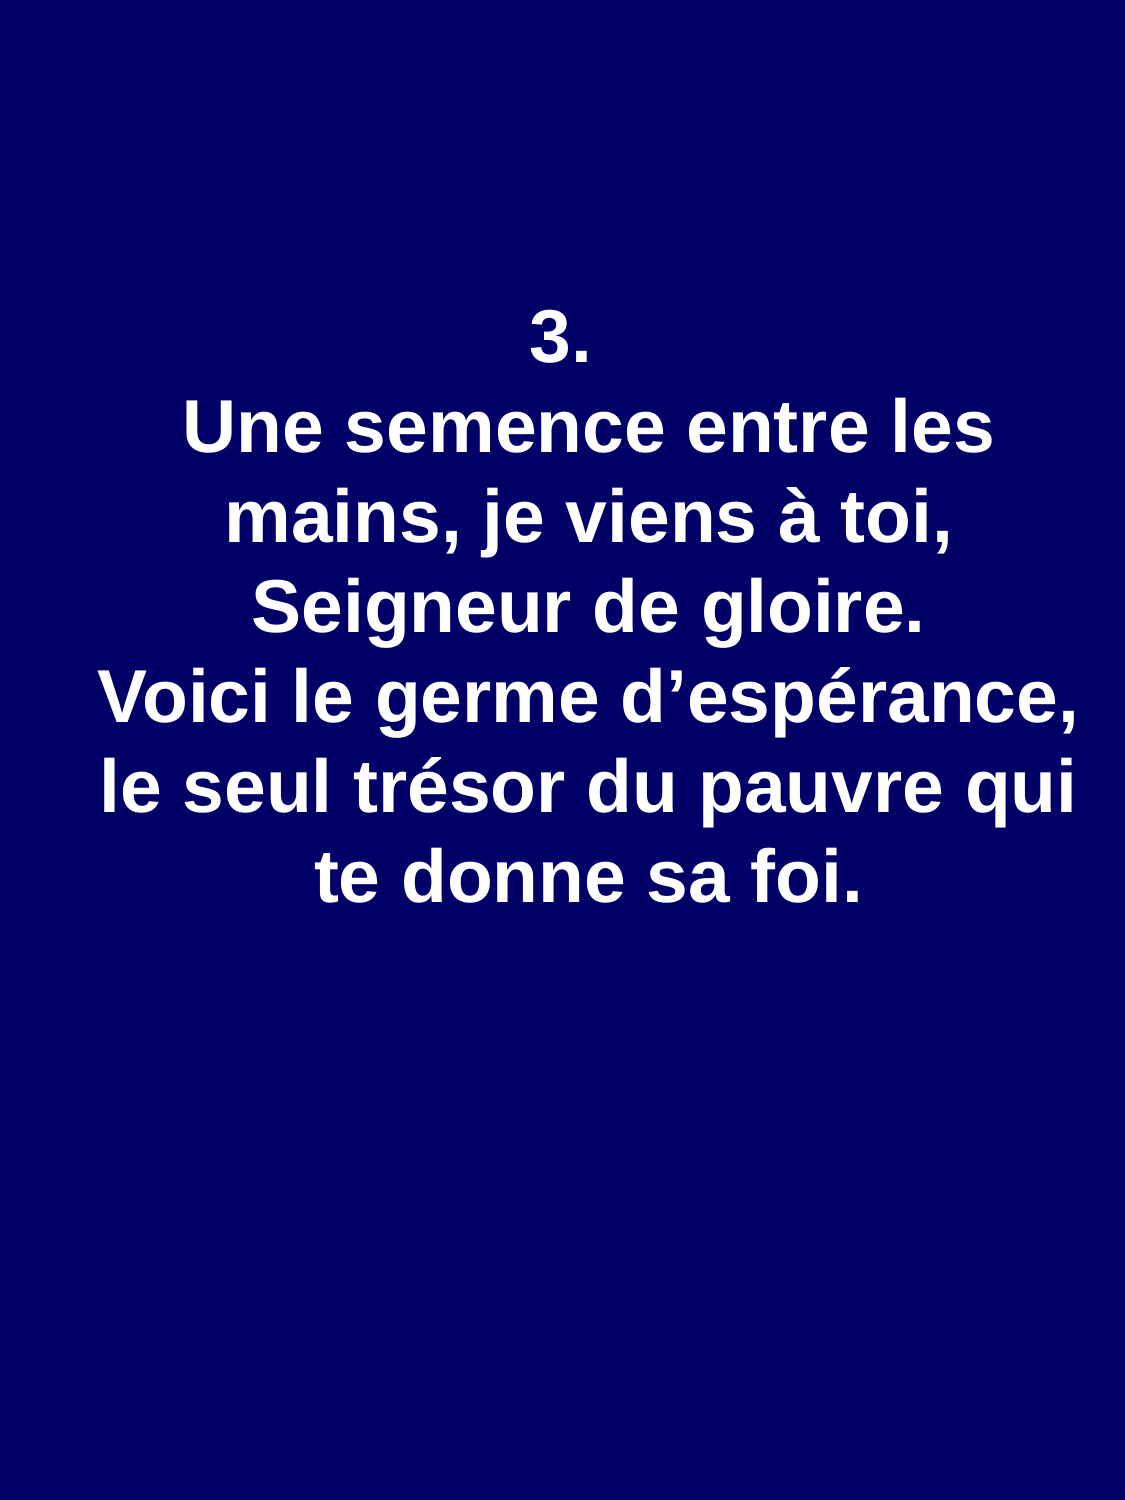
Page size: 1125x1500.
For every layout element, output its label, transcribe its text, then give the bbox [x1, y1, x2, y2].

text_box 3. Une semence entre les mains, je viens à toi, Seigneur de gloire. Voici le germe d’espérance, le seul trésor du pauvre qui te donne sa foi. [11, 35, 1110, 1441]
